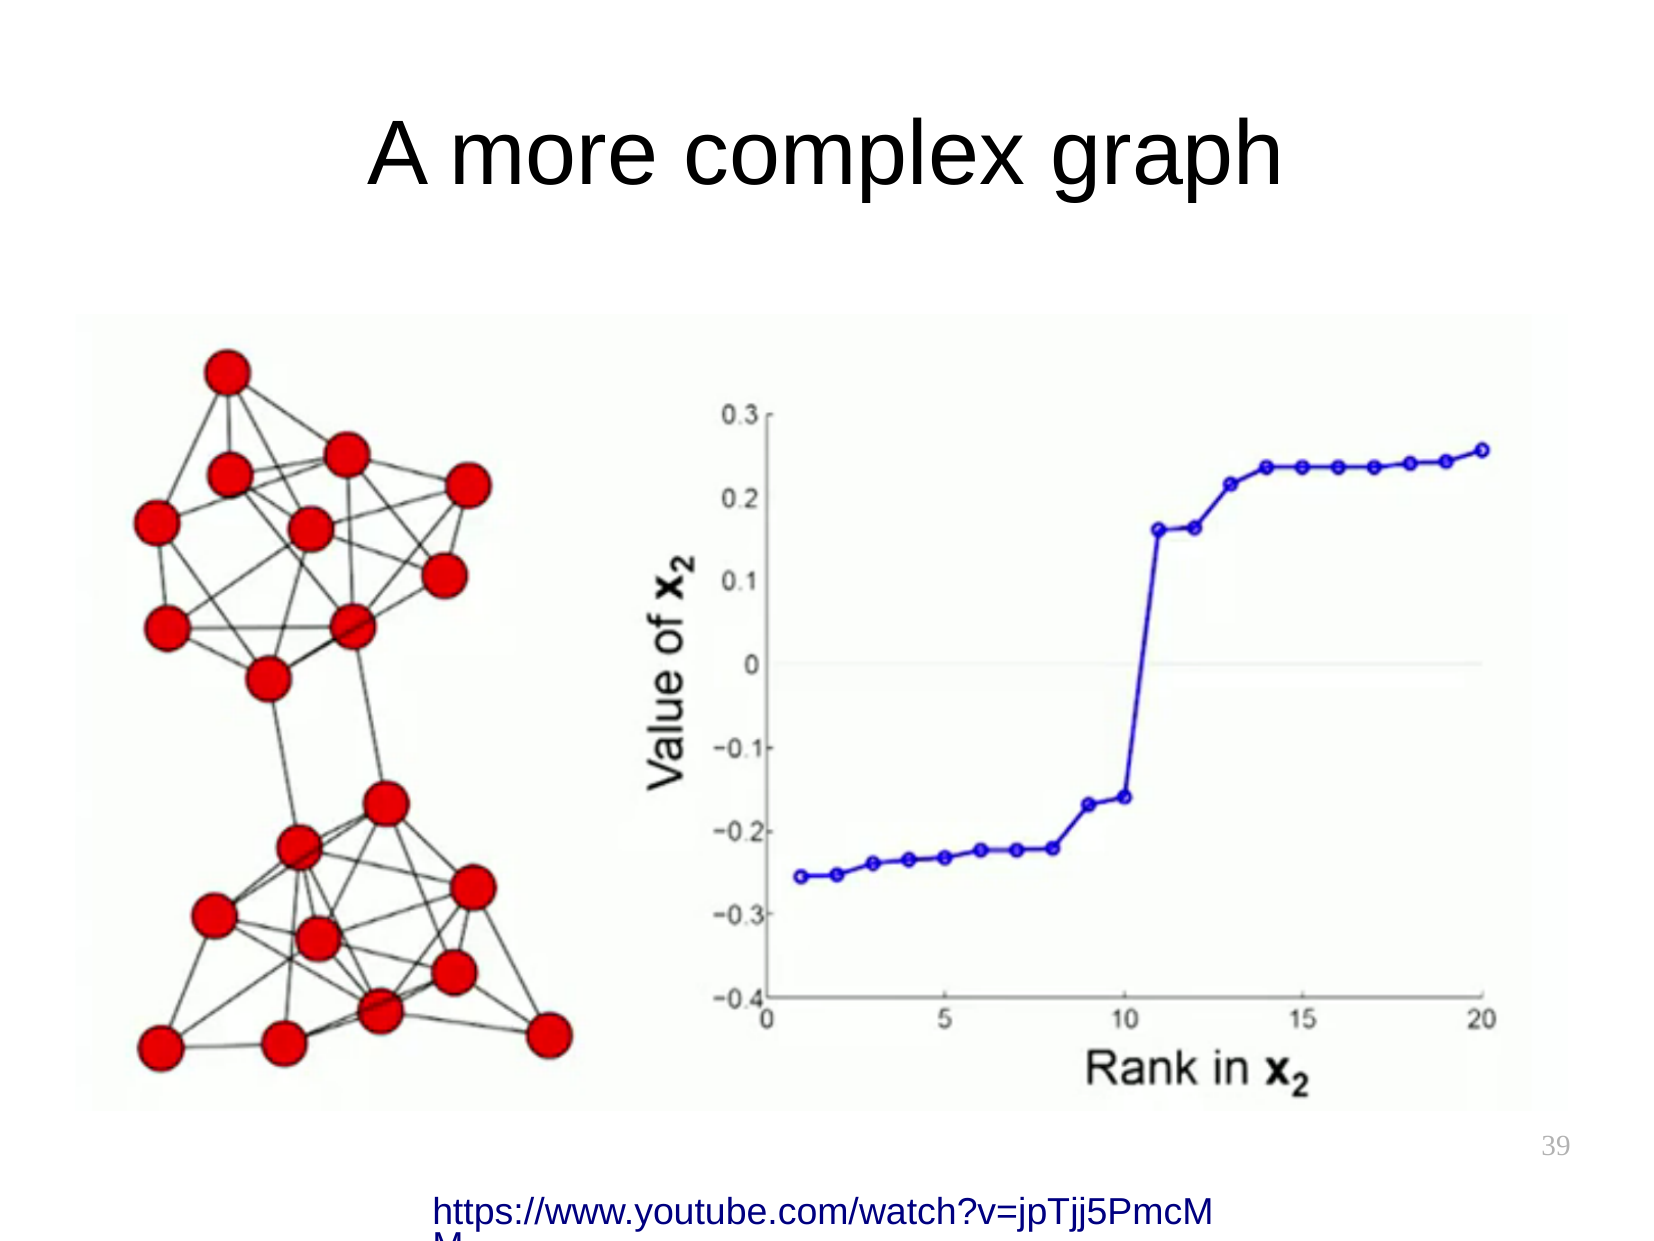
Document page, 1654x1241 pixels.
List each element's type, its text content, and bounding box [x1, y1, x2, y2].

title A more complex graph [82, 49, 1571, 257]
text_box https://www.youtube.com/watch?v=jpTjj5PmcMM [417, 1183, 1261, 1241]
picture [75, 314, 1568, 1111]
